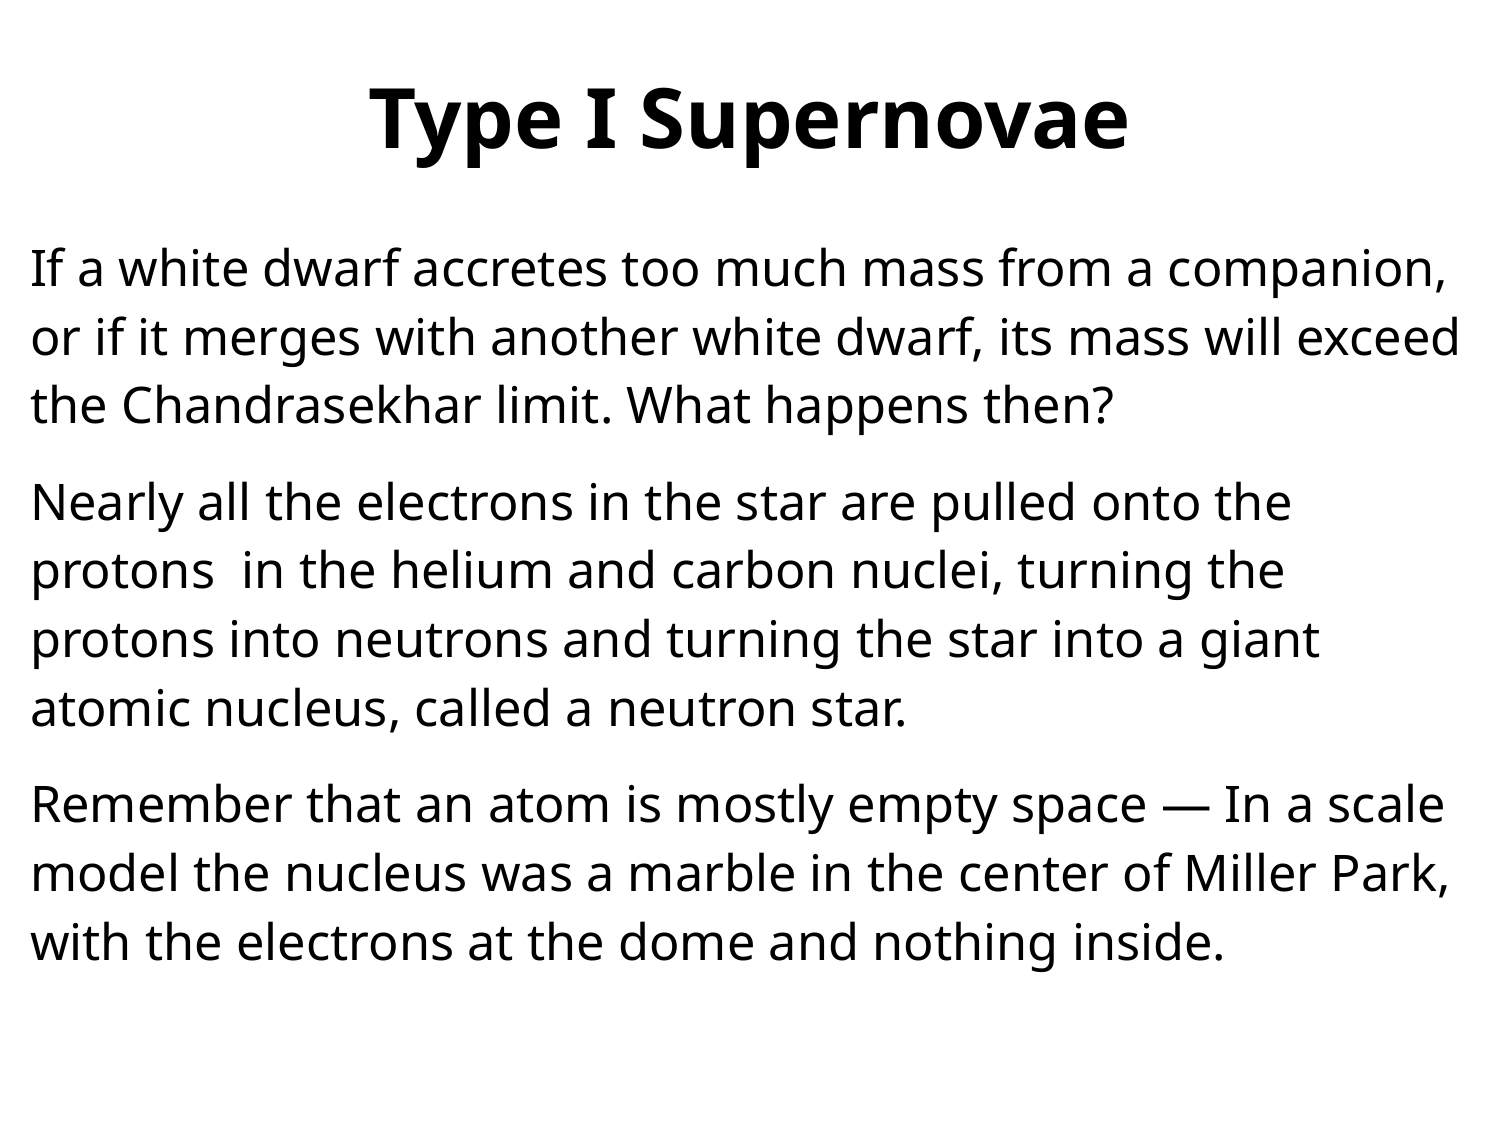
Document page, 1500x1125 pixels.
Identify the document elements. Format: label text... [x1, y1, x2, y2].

title Type I Supernovae [30, 67, 1471, 165]
list If a white dwarf accretes too much mass from a companion, or if it merges with another white dwarf, its mass will exceed the Chandrasekhar limit. What happens then? Nearly all the electrons in the star are pulled onto the protons in the helium and carbon nuclei, turning the protons into neutrons and turning the star into a giant atomic nucleus, called a neutron star. Remember that an atom is mostly empty space — In a scale model the nucleus was a marble in the center of Miller Park, with the electrons at the dome and nothing inside. [30, 232, 1471, 1096]
